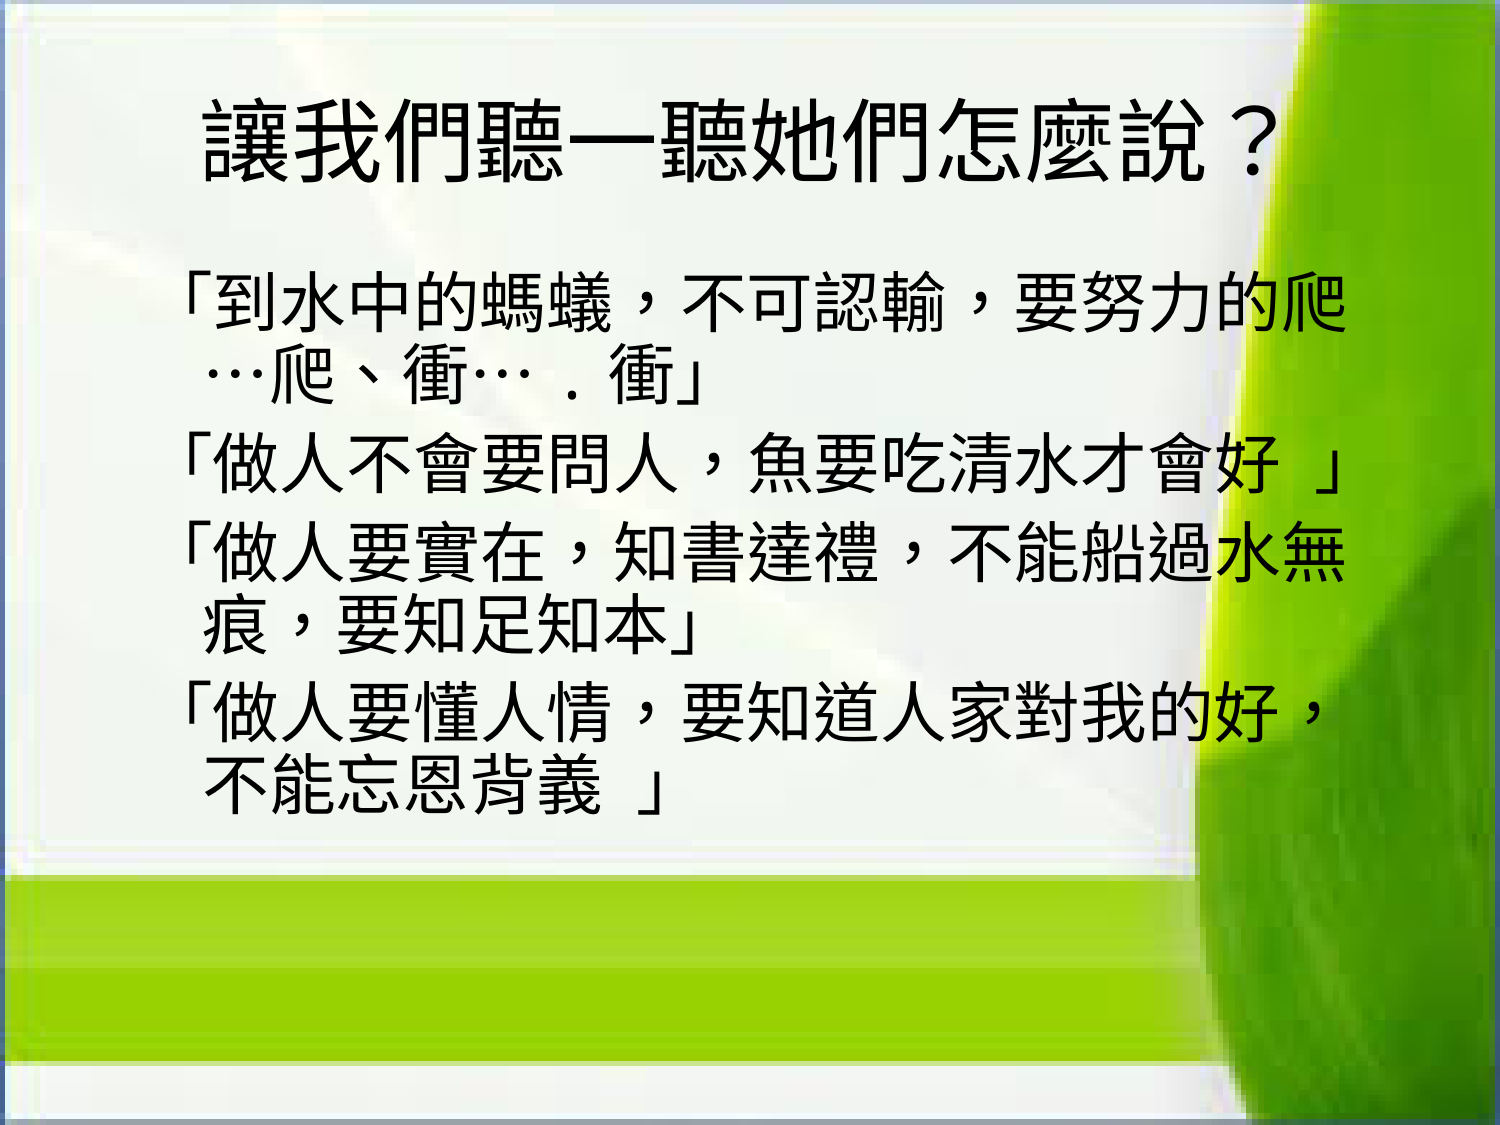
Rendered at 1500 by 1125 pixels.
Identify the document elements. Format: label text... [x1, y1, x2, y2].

list 「到水中的螞蟻，不可認輸，要努力的爬…爬、衝….衝」 「做人不會要問人，魚要吃清水才會好 」 「做人要實在，知書達禮，不能船過水無痕，要知足知本」 「做人要懂人情，要知道人家對我的好，不能忘恩背義 」 [75, 262, 1426, 1005]
title 讓我們聽一聽她們怎麼說？ [75, 45, 1426, 233]
